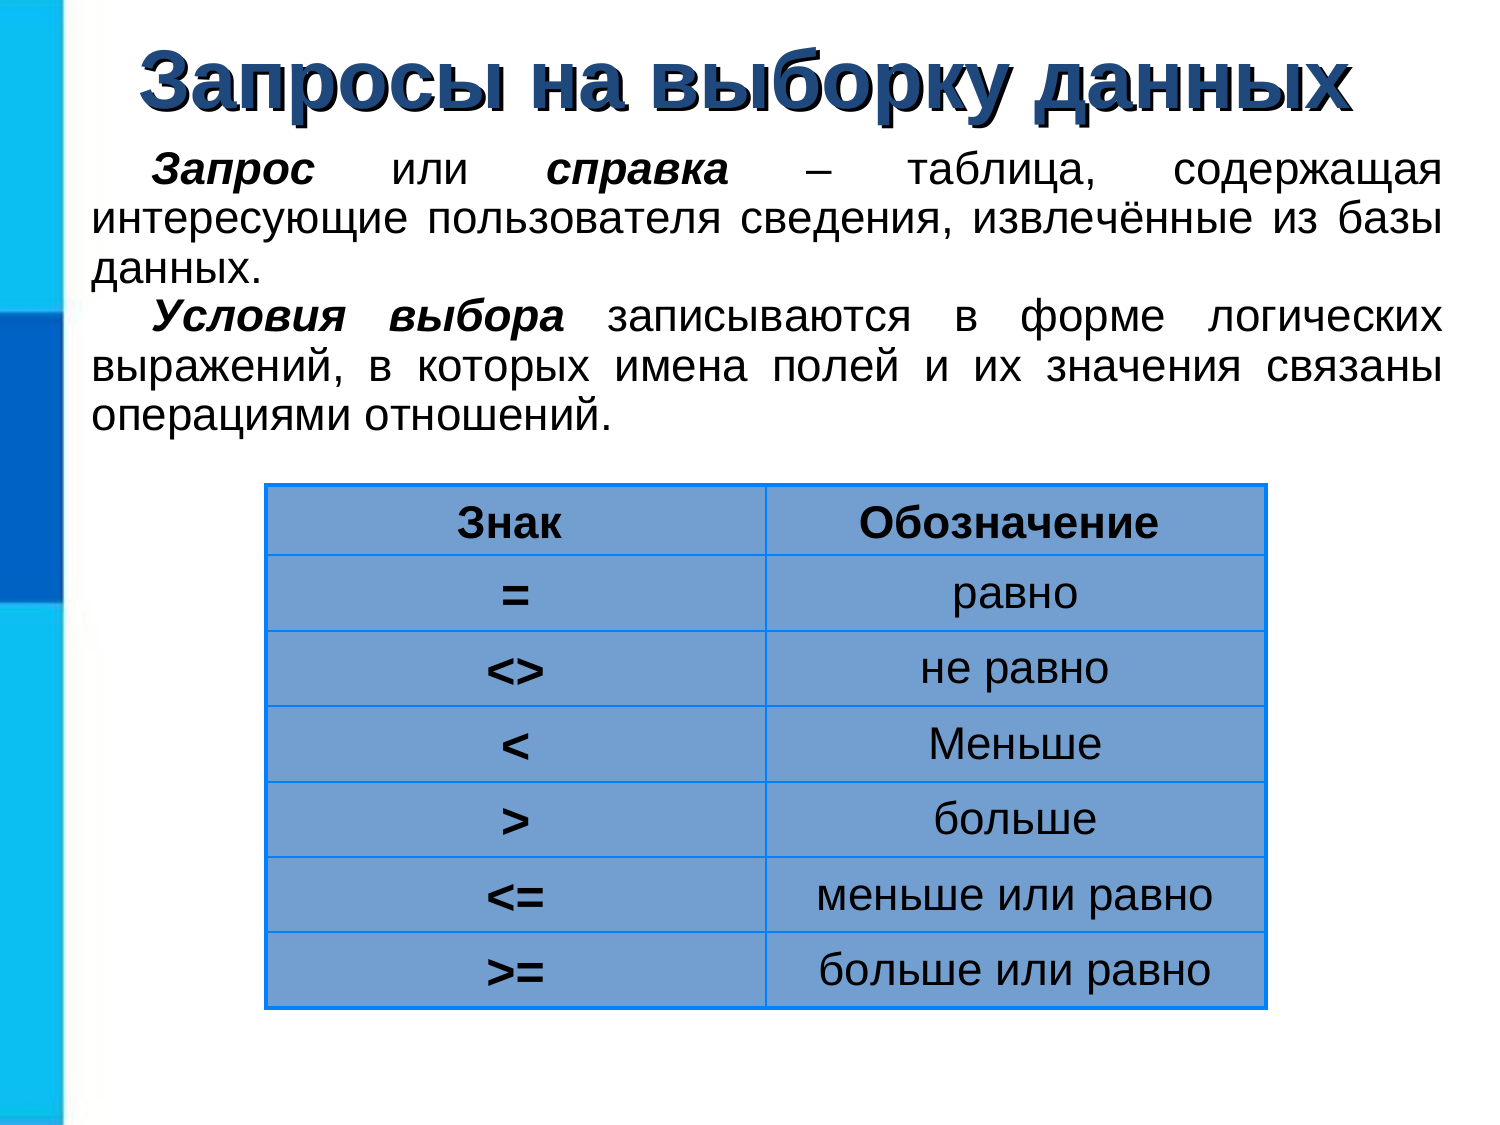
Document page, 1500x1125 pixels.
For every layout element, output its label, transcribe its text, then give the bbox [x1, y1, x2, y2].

table_cell не равно [767, 632, 1264, 705]
table_cell <> [268, 632, 765, 705]
picture [0, 0, 1500, 1125]
table_cell меньше или равно [767, 858, 1264, 931]
table_cell < [268, 707, 765, 781]
table_cell <= [268, 858, 765, 931]
table_cell >= [268, 933, 765, 1006]
table_cell = [268, 556, 765, 630]
table_cell больше [767, 783, 1264, 856]
table_cell равно [767, 556, 1264, 630]
table_cell > [268, 783, 765, 856]
table_header Знак [268, 487, 765, 554]
text_box Условия выбора записываются в форме логических выражений, в которых имена полей и их значения связаны операциями отношений. [76, 284, 1459, 449]
table_header Обозначение [767, 487, 1264, 554]
table_cell больше или равно [767, 933, 1264, 1006]
text_box Запрос или справка – таблица, содержащая интересующие пользователя сведения, извлечённые из базы данных. [76, 137, 1459, 284]
text_box Запросы на выборку данных [88, 30, 1425, 137]
table_cell Меньше [767, 707, 1264, 781]
